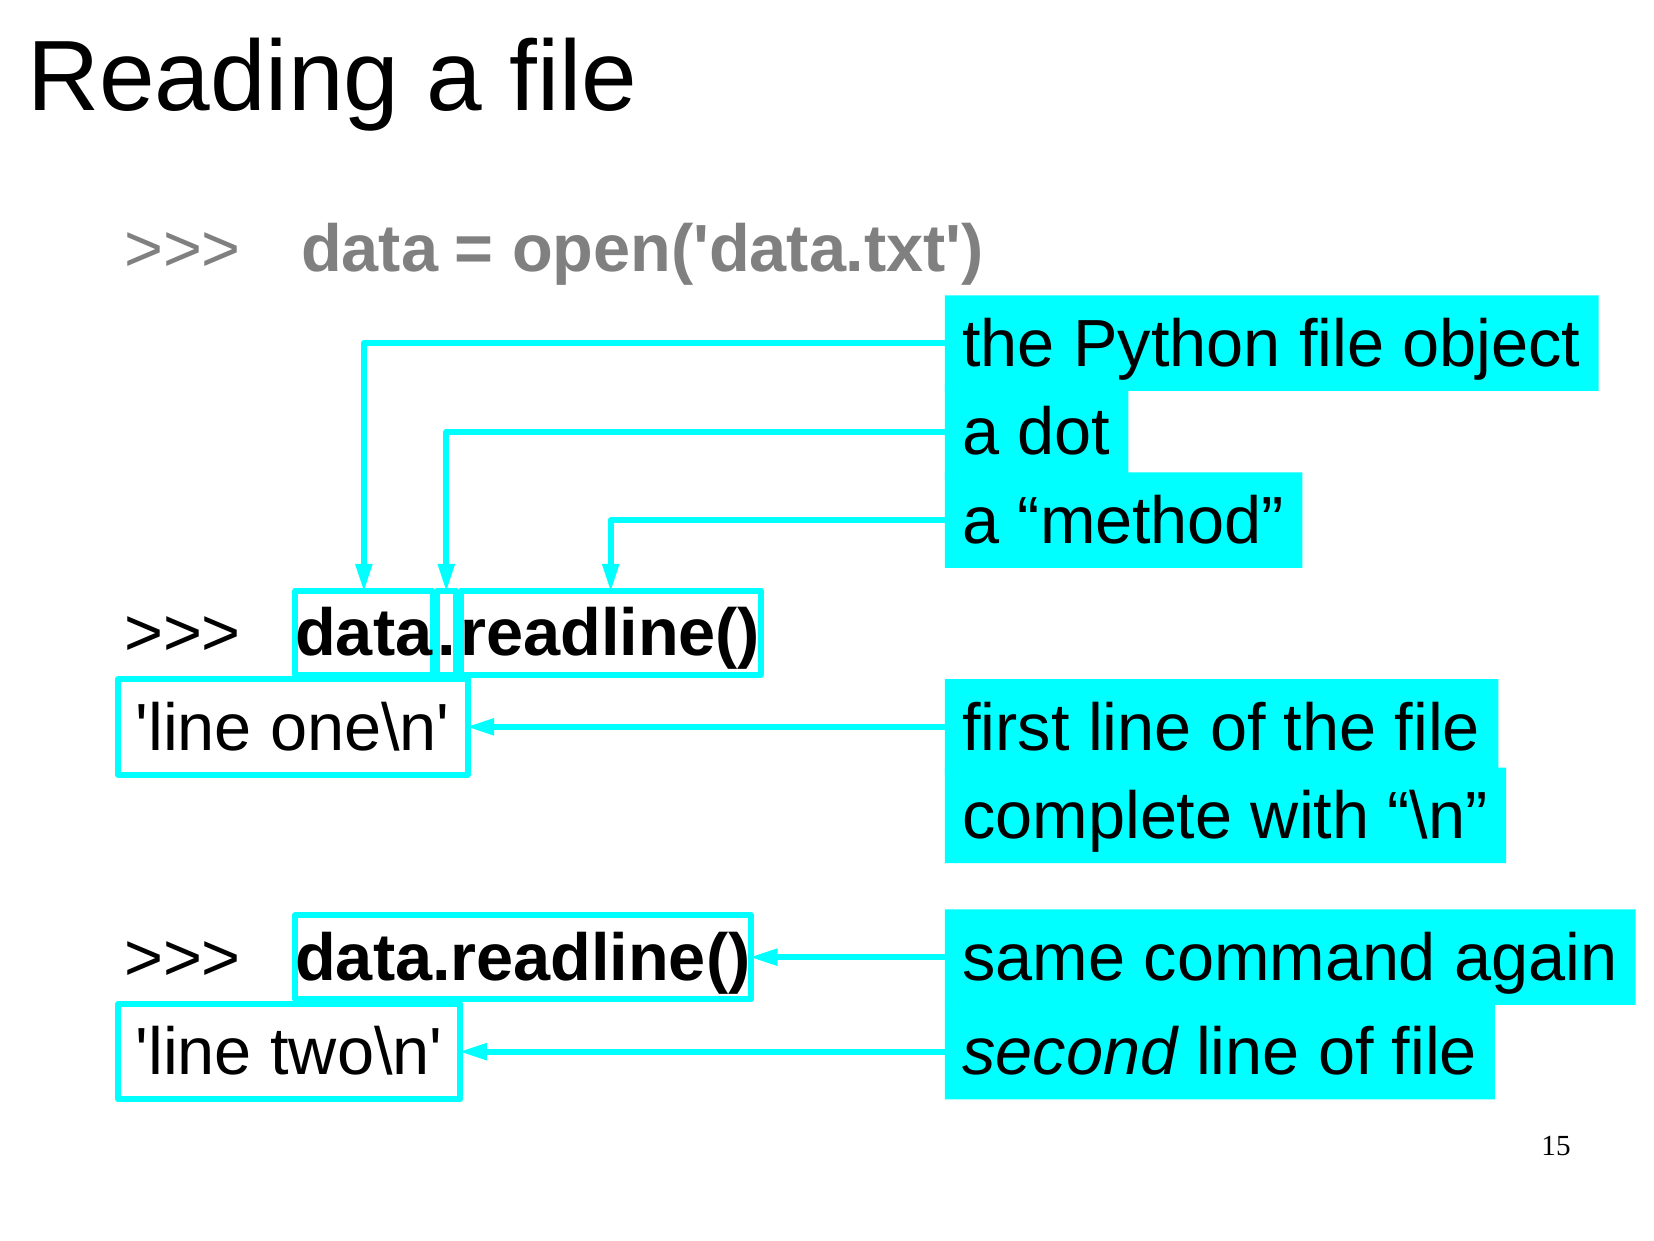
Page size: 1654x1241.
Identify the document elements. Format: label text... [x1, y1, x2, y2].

text_box the Python file object [944, 295, 1599, 391]
text_box . [437, 590, 456, 675]
text_box same command again [944, 909, 1636, 1005]
text_box first line of the file [944, 679, 1499, 767]
text_box a dot [944, 383, 1129, 472]
text_box readline() [460, 590, 761, 675]
text_box = open('data.txt') [448, 206, 991, 291]
text_box >>> [118, 915, 248, 1000]
text_box 'line one\n' [118, 679, 468, 775]
text_box 'line two\n' [118, 1003, 461, 1100]
text_box second line of file [944, 1003, 1495, 1100]
text_box >>> [118, 590, 248, 675]
text_box data [295, 206, 445, 291]
text_box a “method” [944, 472, 1303, 568]
text_box complete with “\n” [944, 767, 1507, 864]
text_box >>> [118, 206, 248, 291]
text_box data.readline() [295, 915, 751, 1000]
text_box data [295, 590, 433, 675]
text_box Reading a file [12, 12, 653, 140]
